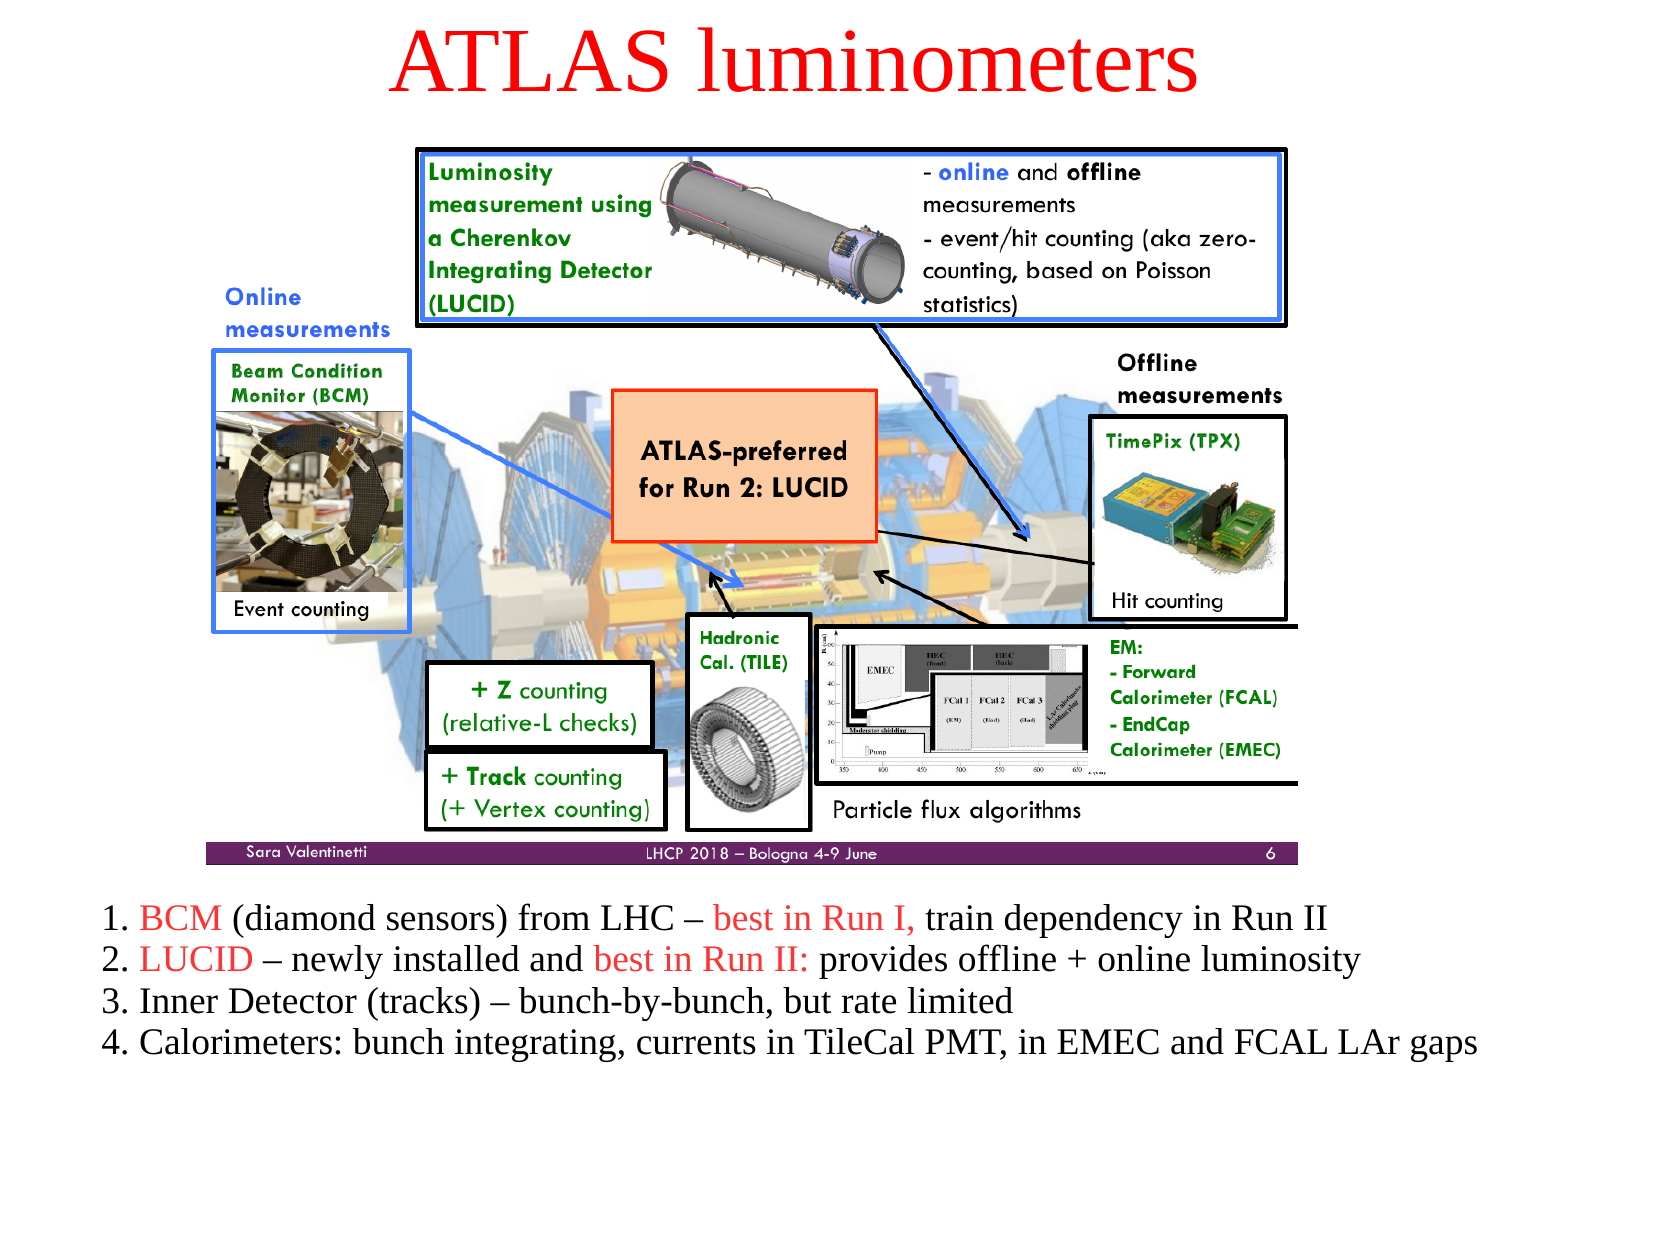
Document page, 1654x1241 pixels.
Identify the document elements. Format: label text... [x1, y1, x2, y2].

text_box 1. BCM (diamond sensors) from LHC – best in Run I, train dependency in Run II 2. LUCID – newly installed and best in Run II: provides offline + online luminosity 3. Inner Detector (tracks) – bunch-by-bunch, but rate limited 4. Calorimeters: bunch integrating, currents in TileCal PMT, in EMEC and FCAL LAr gaps [86, 889, 1496, 1112]
picture [206, 145, 1298, 865]
text_box ATLAS luminometers [45, 1, 1546, 220]
